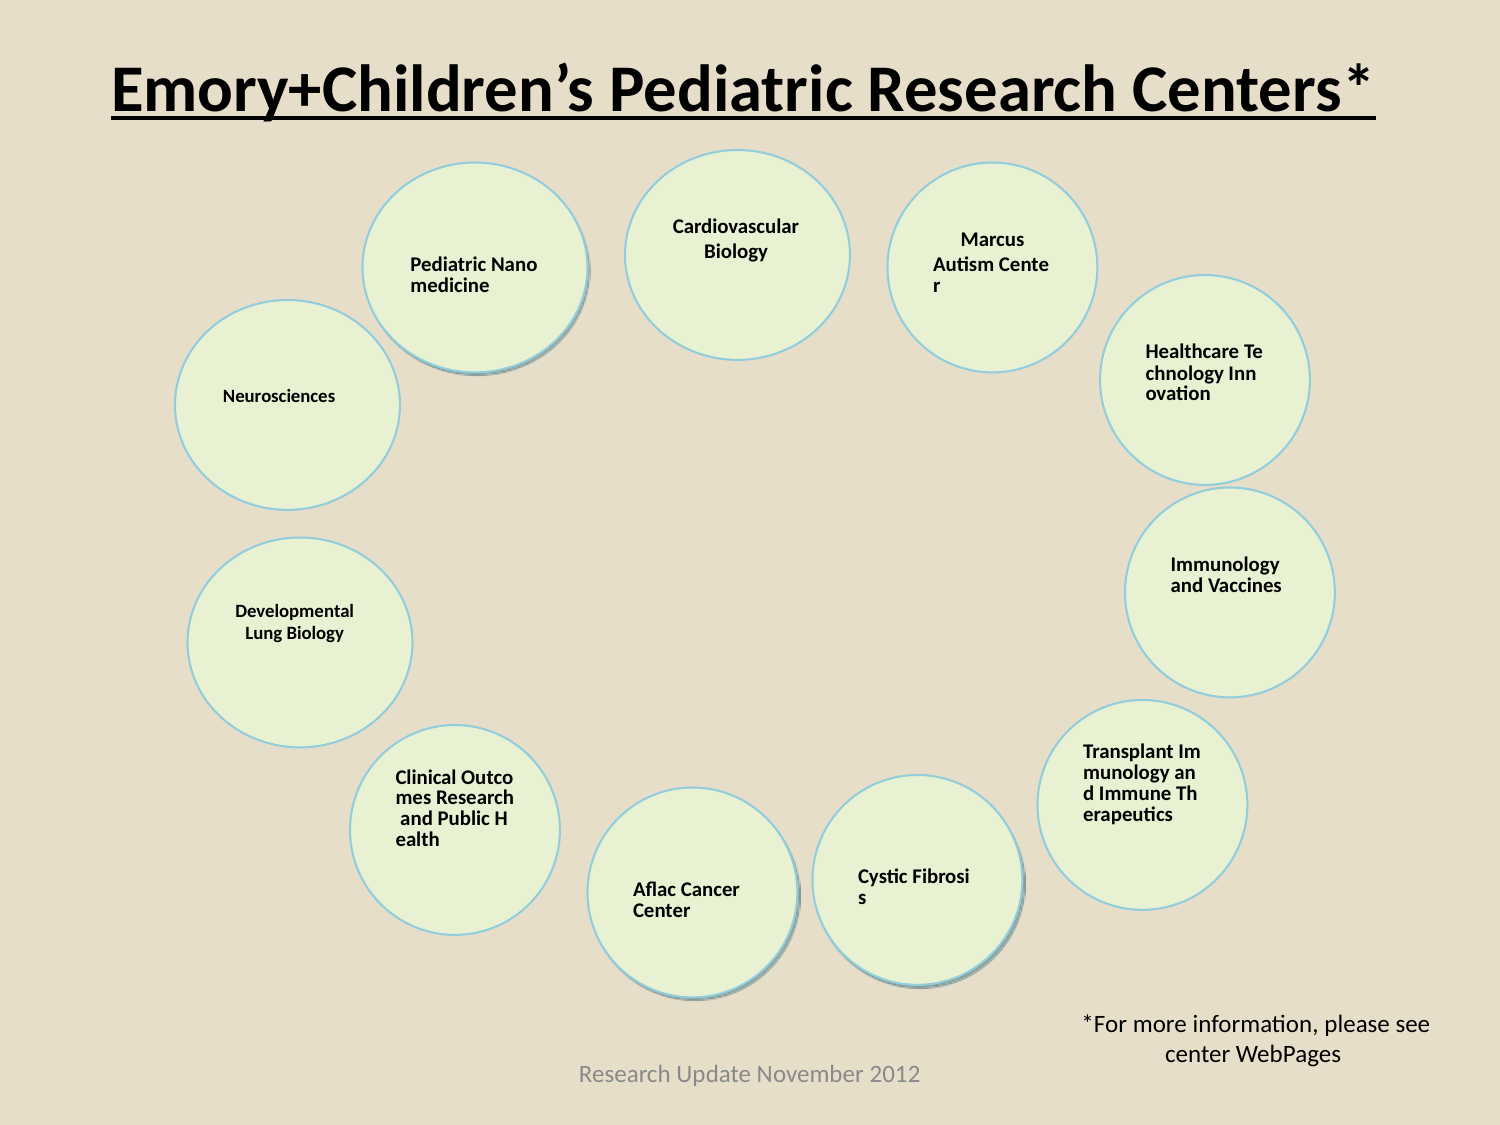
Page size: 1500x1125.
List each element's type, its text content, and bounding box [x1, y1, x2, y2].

text_box Developmental Lung Biology [187, 537, 413, 748]
text_box Transplant Immunology and Immune Therapeutics [1037, 699, 1248, 910]
text_box Cardiovascular Biology [624, 149, 851, 360]
text_box Cystic Fibrosis [812, 774, 1023, 985]
text_box Clinical Outcomes Research and Public Health [350, 725, 560, 935]
text_box Healthcare Technology Innovation [1100, 275, 1310, 485]
text_box Research Update November 2012 [512, 1042, 988, 1103]
text_box Immunology and Vaccines [1125, 487, 1335, 698]
text_box Emory+Children’s Pediatric Research Centers* [50, 37, 1438, 133]
text_box *For more information, please see center WebPages [1062, 999, 1451, 1076]
text_box Neurosciences [174, 299, 401, 510]
text_box Pediatric Nanomedicine [362, 162, 588, 373]
text_box Aflac Cancer Center [587, 787, 798, 998]
text_box Marcus Autism Center [887, 162, 1098, 373]
